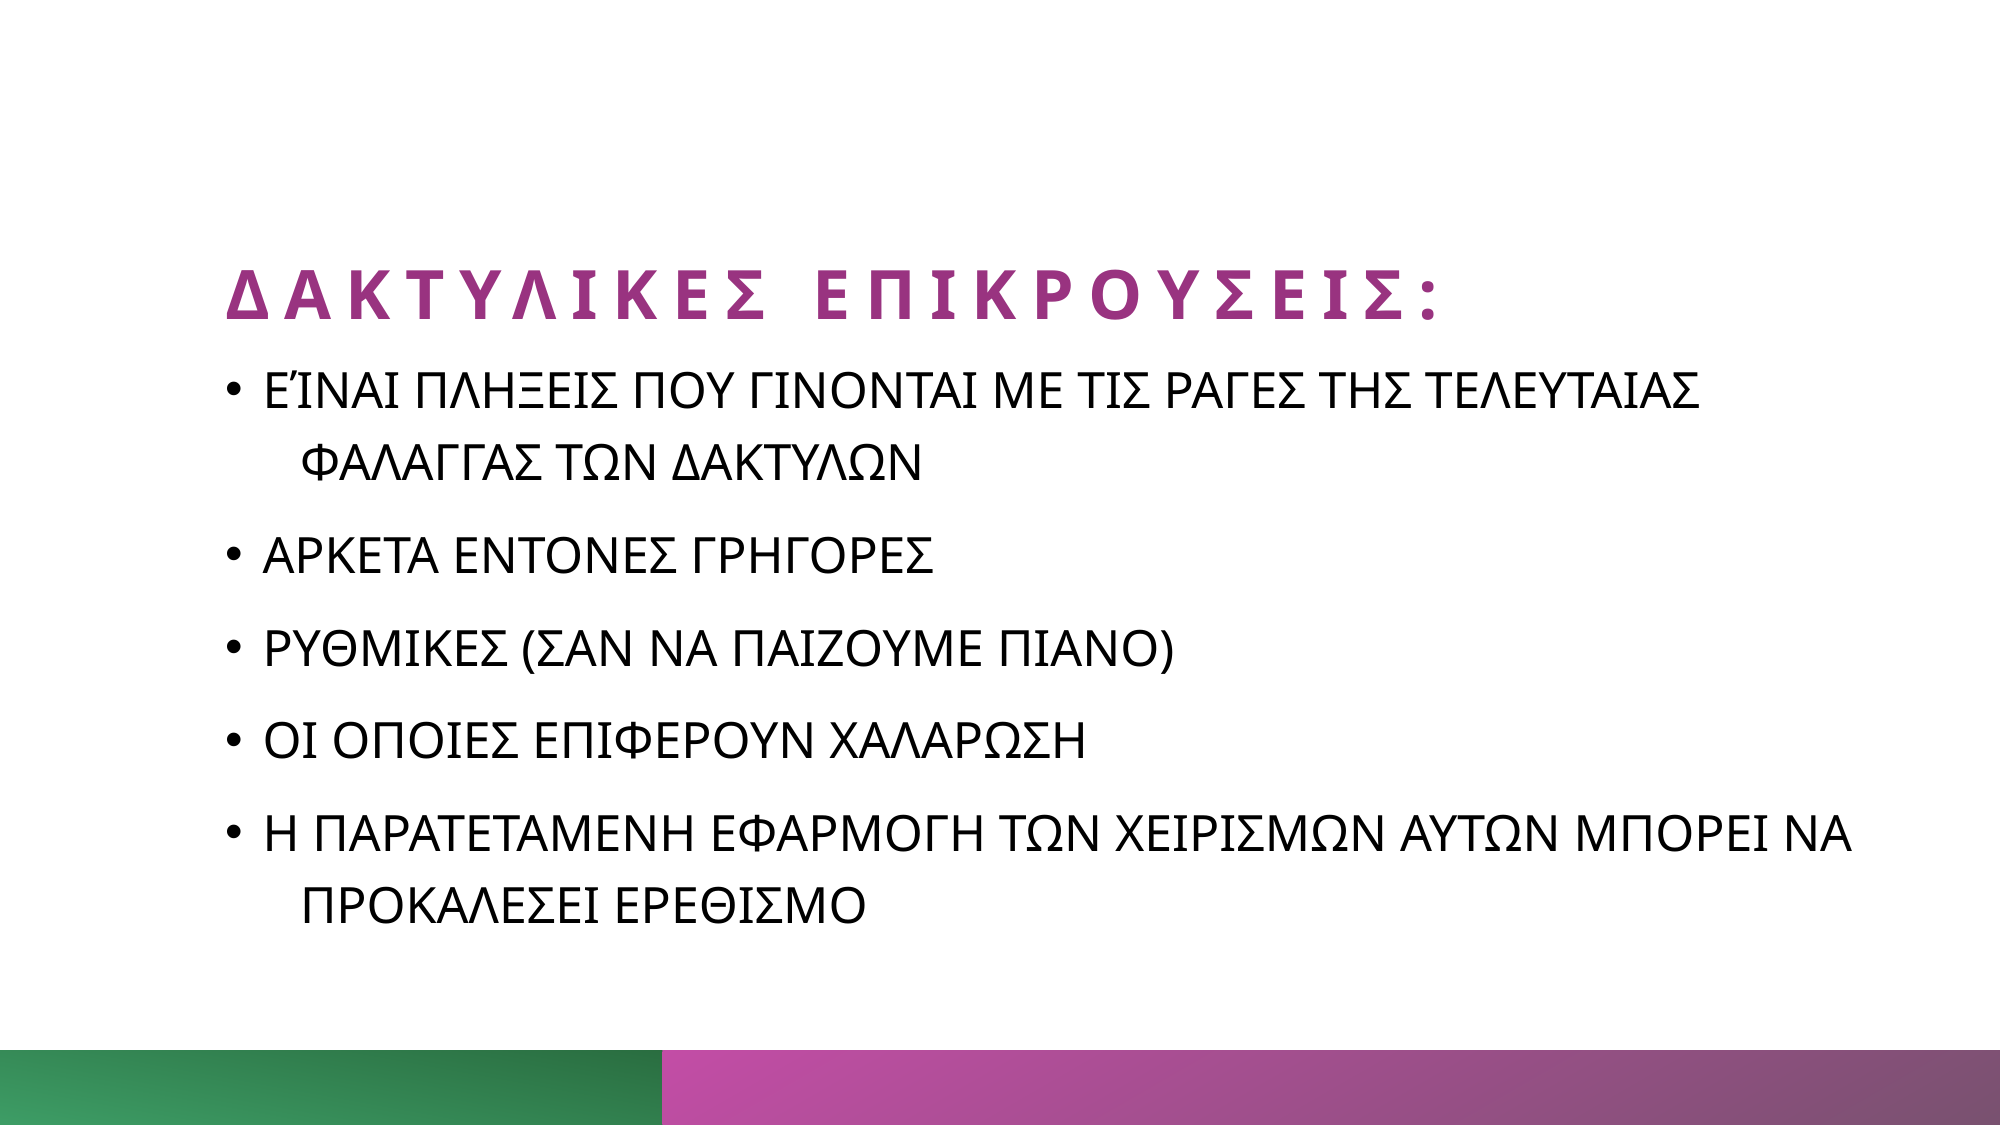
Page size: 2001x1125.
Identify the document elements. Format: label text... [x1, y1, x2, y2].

list ΕΊΝΑΙ ΠΛΗΞΕΙΣ ΠΟΥ ΓΙΝΟΝΤΑΙ ΜΕ ΤΙΣ ΡΑΓΕΣ ΤΗΣ ΤΕΛΕΥΤΑΙΑΣ ΦΑΛΑΓΓΑΣ ΤΩΝ ΔΑΚΤΥΛΩΝ ΑΡΚΕΤΑ ΕΝΤΟΝΕΣ ΓΡΗΓΟΡΕΣ ΡΥΘΜΙΚΕΣ (ΣΑΝ ΝΑ ΠΑΙΖΟΥΜΕ ΠΙΑΝΟ) ΟΙ ΟΠΟΙΕΣ ΕΠΙΦΕΡΟΥΝ ΧΑΛΑΡΩΣΗ Η ΠΑΡΑΤΕΤΑΜΕΝΗ ΕΦΑΡΜΟΓΗ ΤΩΝ ΧΕΙΡΙΣΜΩΝ ΑΥΤΩΝ ΜΠΟΡΕΙ ΝΑ ΠΡΟΚΑΛΕΣΕΙ ΕΡΕΘΙΣΜΟ [225, 346, 1906, 996]
title ΔΑΚΤΥΛΙΚΕΣ ΕΠΙΚΡΟΥΣΕΙΣ: [225, 171, 1455, 334]
